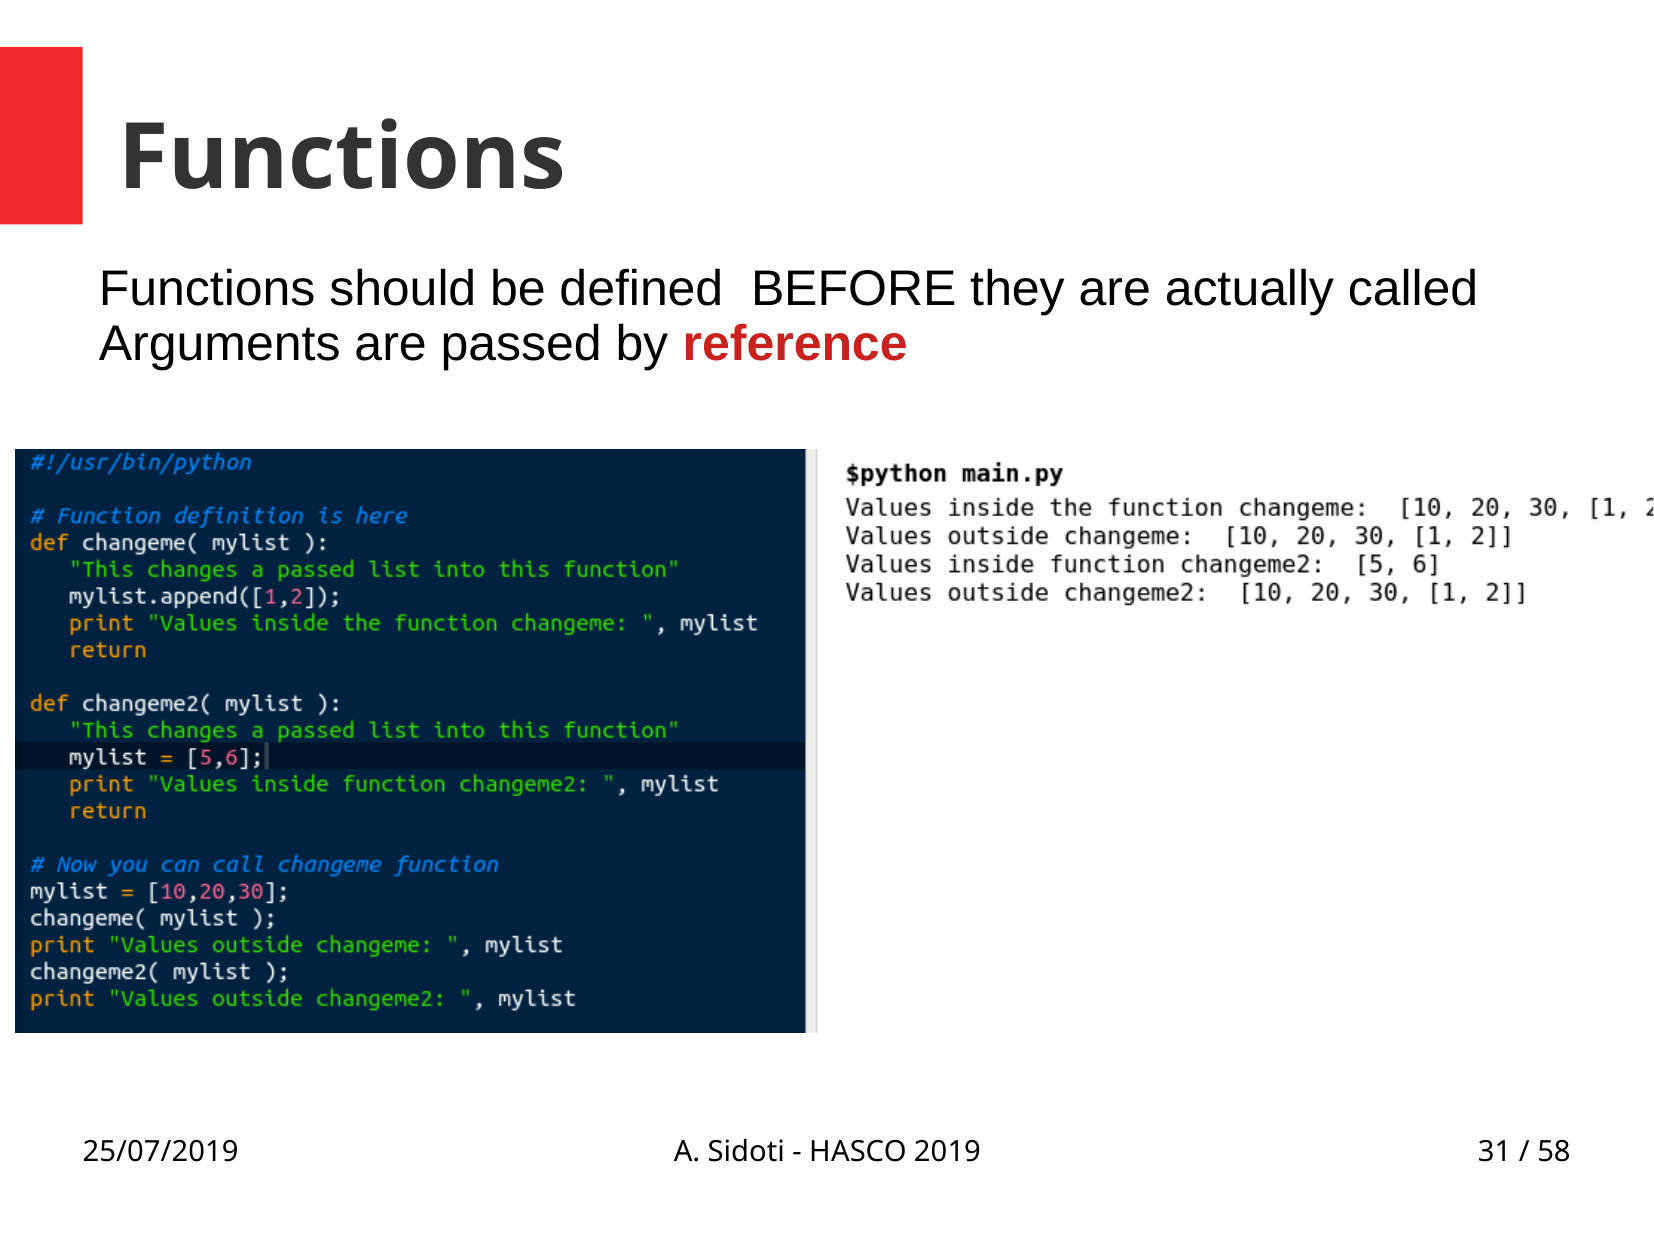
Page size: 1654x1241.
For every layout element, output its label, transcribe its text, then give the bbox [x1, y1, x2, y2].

text_box Functions should be defined BEFORE they are actually called Arguments are passed by reference [84, 252, 1494, 379]
picture [15, 449, 1654, 1033]
title Functions [118, 49, 1571, 257]
